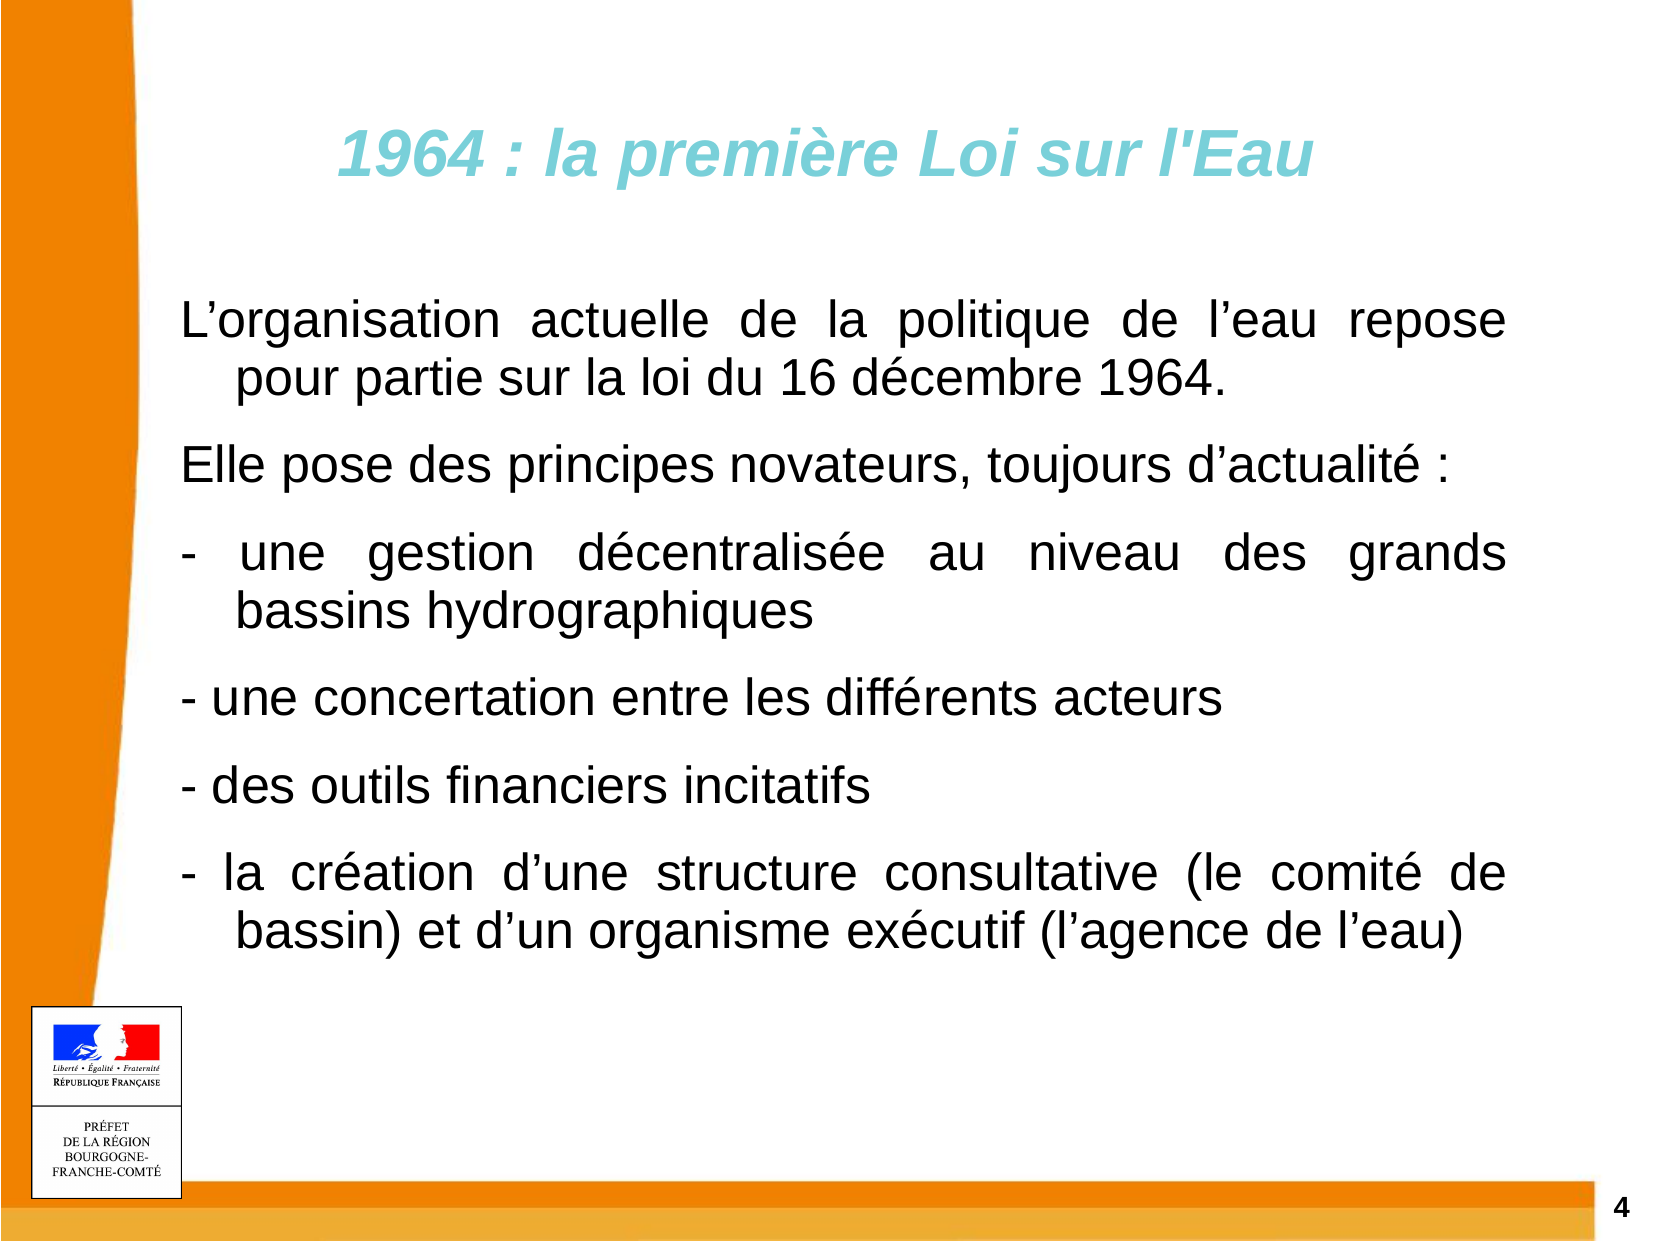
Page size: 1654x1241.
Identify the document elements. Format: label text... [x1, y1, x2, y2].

title 1964 : la première Loi sur l'Eau [82, 49, 1571, 257]
picture [1, 0, 1654, 1241]
list L’organisation actuelle de la politique de l’eau repose pour partie sur la loi du 16 décembre 1964. Elle pose des principes novateurs, toujours d’actualité : - une gestion décentralisée au niveau des grands bassins hydrographiques - une concertation entre les différents acteurs - des outils financiers incitatifs - la création d’une structure consultative (le comité de bassin) et d’un organisme exécutif (l’agence de l’eau) [179, 290, 1509, 1010]
